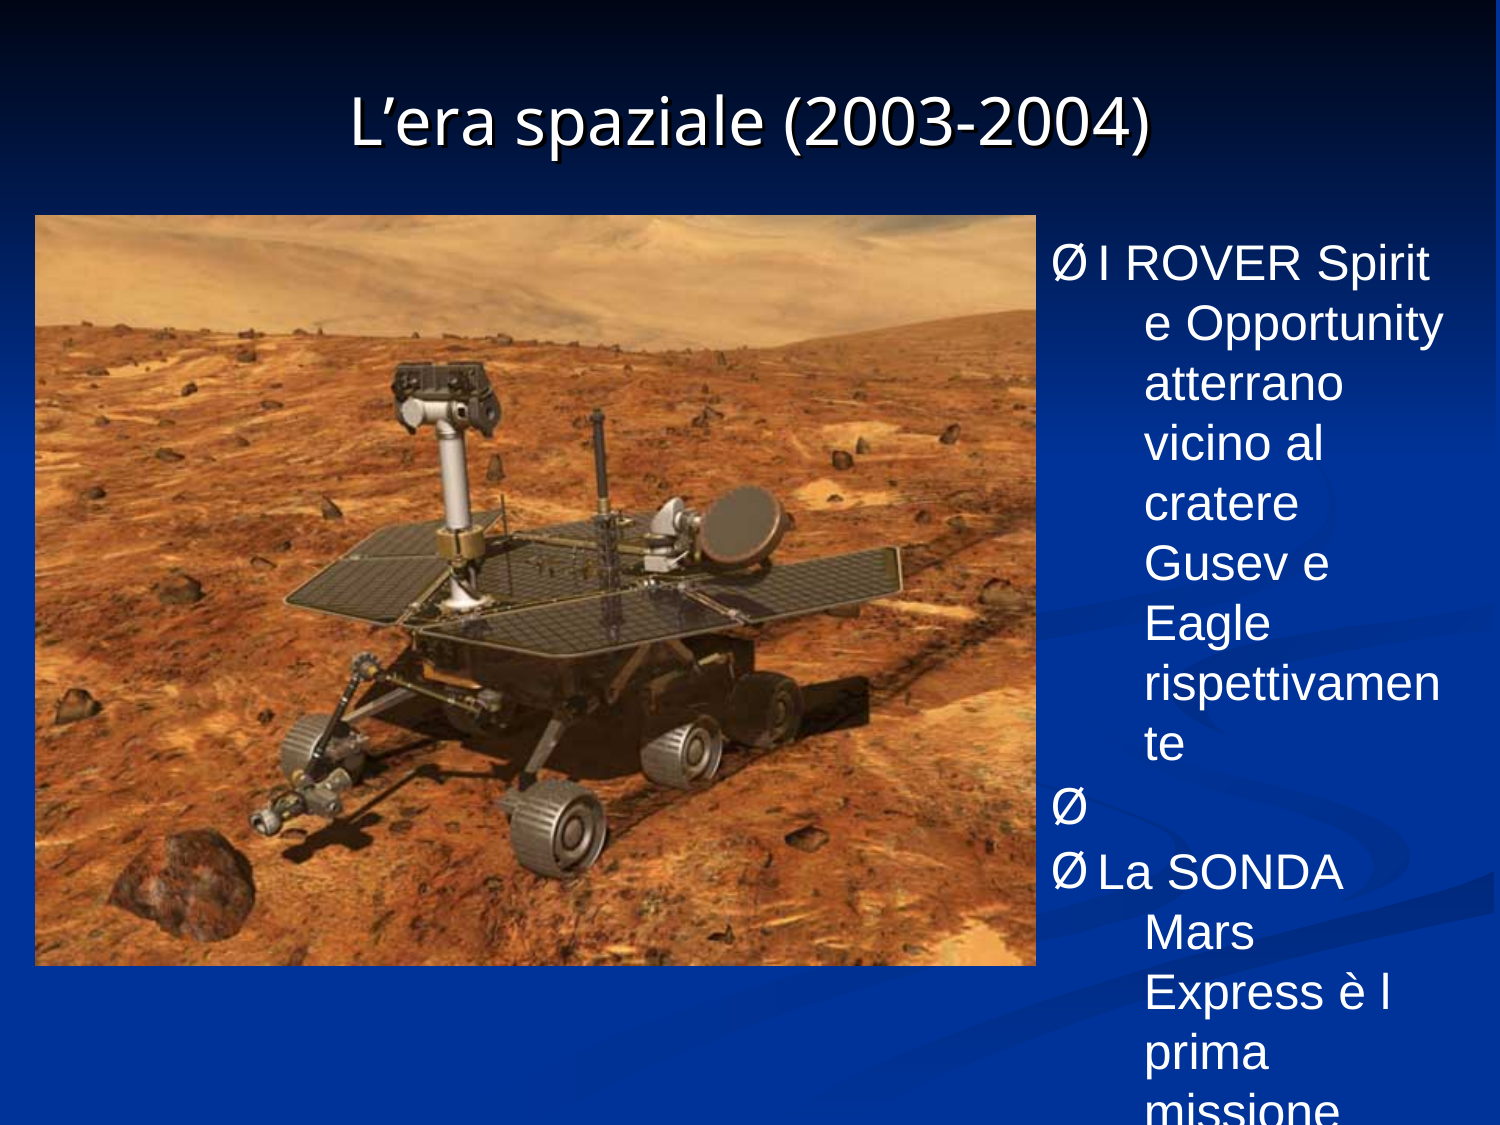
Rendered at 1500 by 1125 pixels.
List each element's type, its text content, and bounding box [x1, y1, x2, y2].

text_box L’era spaziale (2003-2004) [35, 70, 1465, 178]
picture [35, 215, 1036, 966]
text_box I ROVER Spirit e Opportunity atterrano vicino al cratere Gusev e Eagle rispettivamente La SONDA Mars Express è l prima missione ESA su Marte [1035, 223, 1465, 966]
